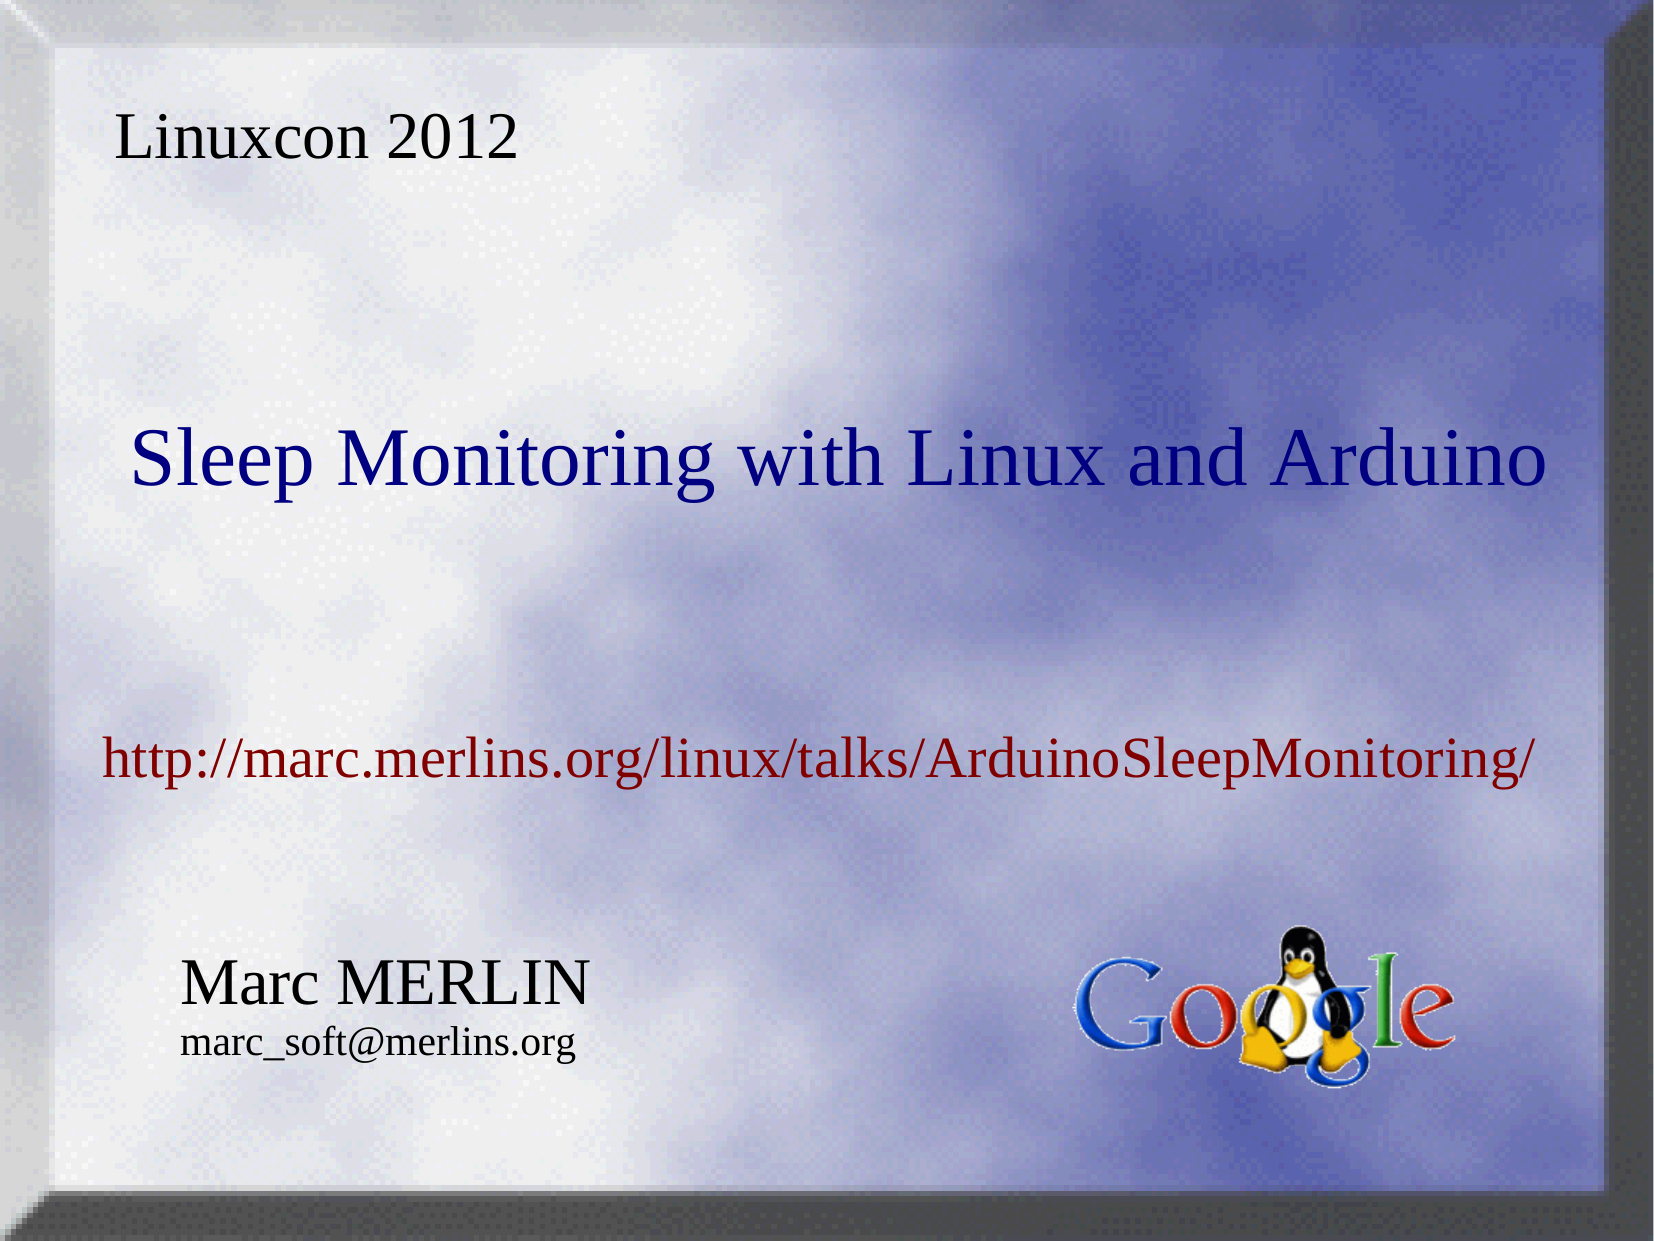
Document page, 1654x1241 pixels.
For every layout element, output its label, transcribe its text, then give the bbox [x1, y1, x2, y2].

title http://marc.merlins.org/linux/talks/ArduinoSleepMonitoring/ [67, 701, 1574, 814]
picture [0, 0, 1654, 1241]
subtitle Marc MERLIN marc_soft@merlins.org [180, 944, 633, 1080]
text_box Linuxcon 2012 [114, 99, 672, 189]
title Sleep Monitoring with Linux and Arduino [105, 313, 1576, 601]
